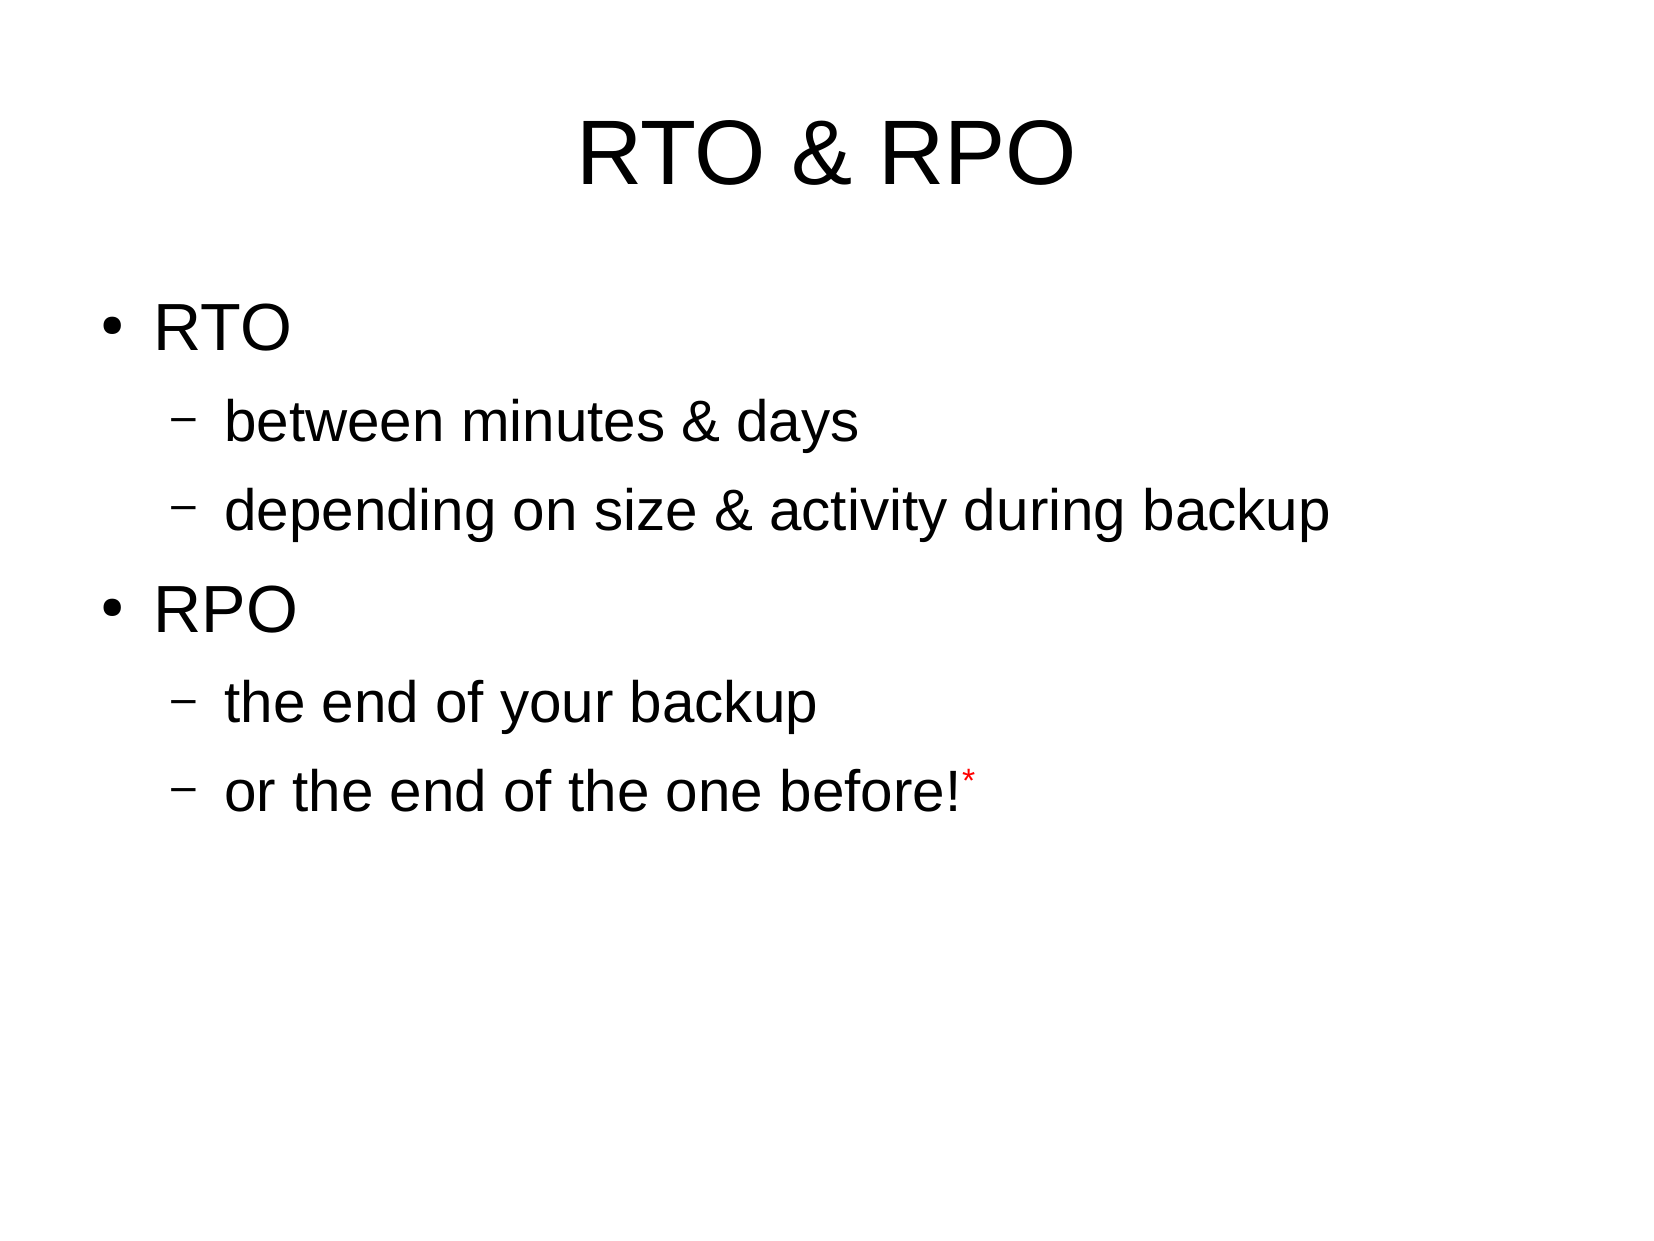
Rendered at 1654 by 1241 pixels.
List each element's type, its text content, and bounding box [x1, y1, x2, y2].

title RTO & RPO [82, 49, 1571, 257]
list RTO between minutes & days depending on size & activity during backup RPO the end of your backup or the end of the one before!* [82, 290, 1571, 1010]
